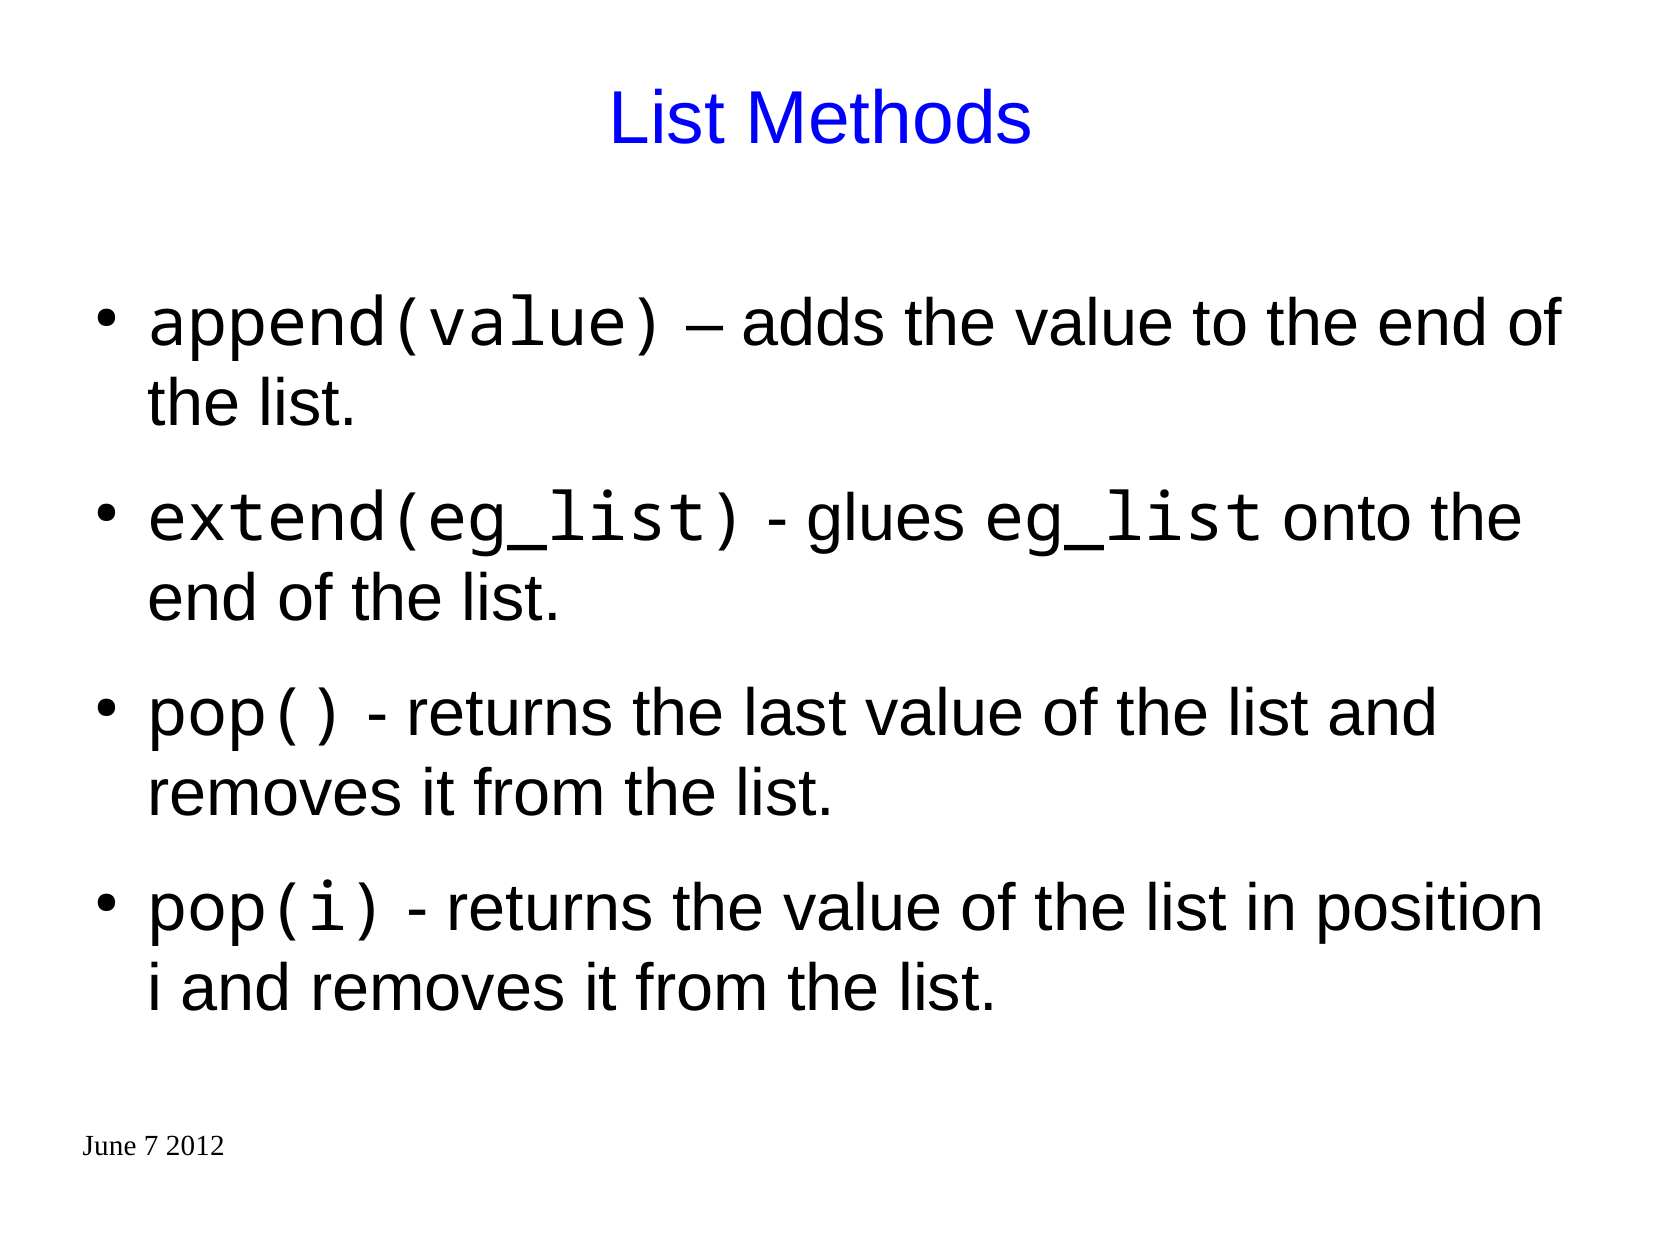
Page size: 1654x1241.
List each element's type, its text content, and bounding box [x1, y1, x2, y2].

list append(value) – adds the value to the end of the list. extend(eg_list) - glues eg_list onto the end of the list. pop() - returns the last value of the list and removes it from the list. pop(i) - returns the value of the list in position i and removes it from the list. [76, 274, 1565, 1093]
title List Methods [76, 58, 1565, 178]
